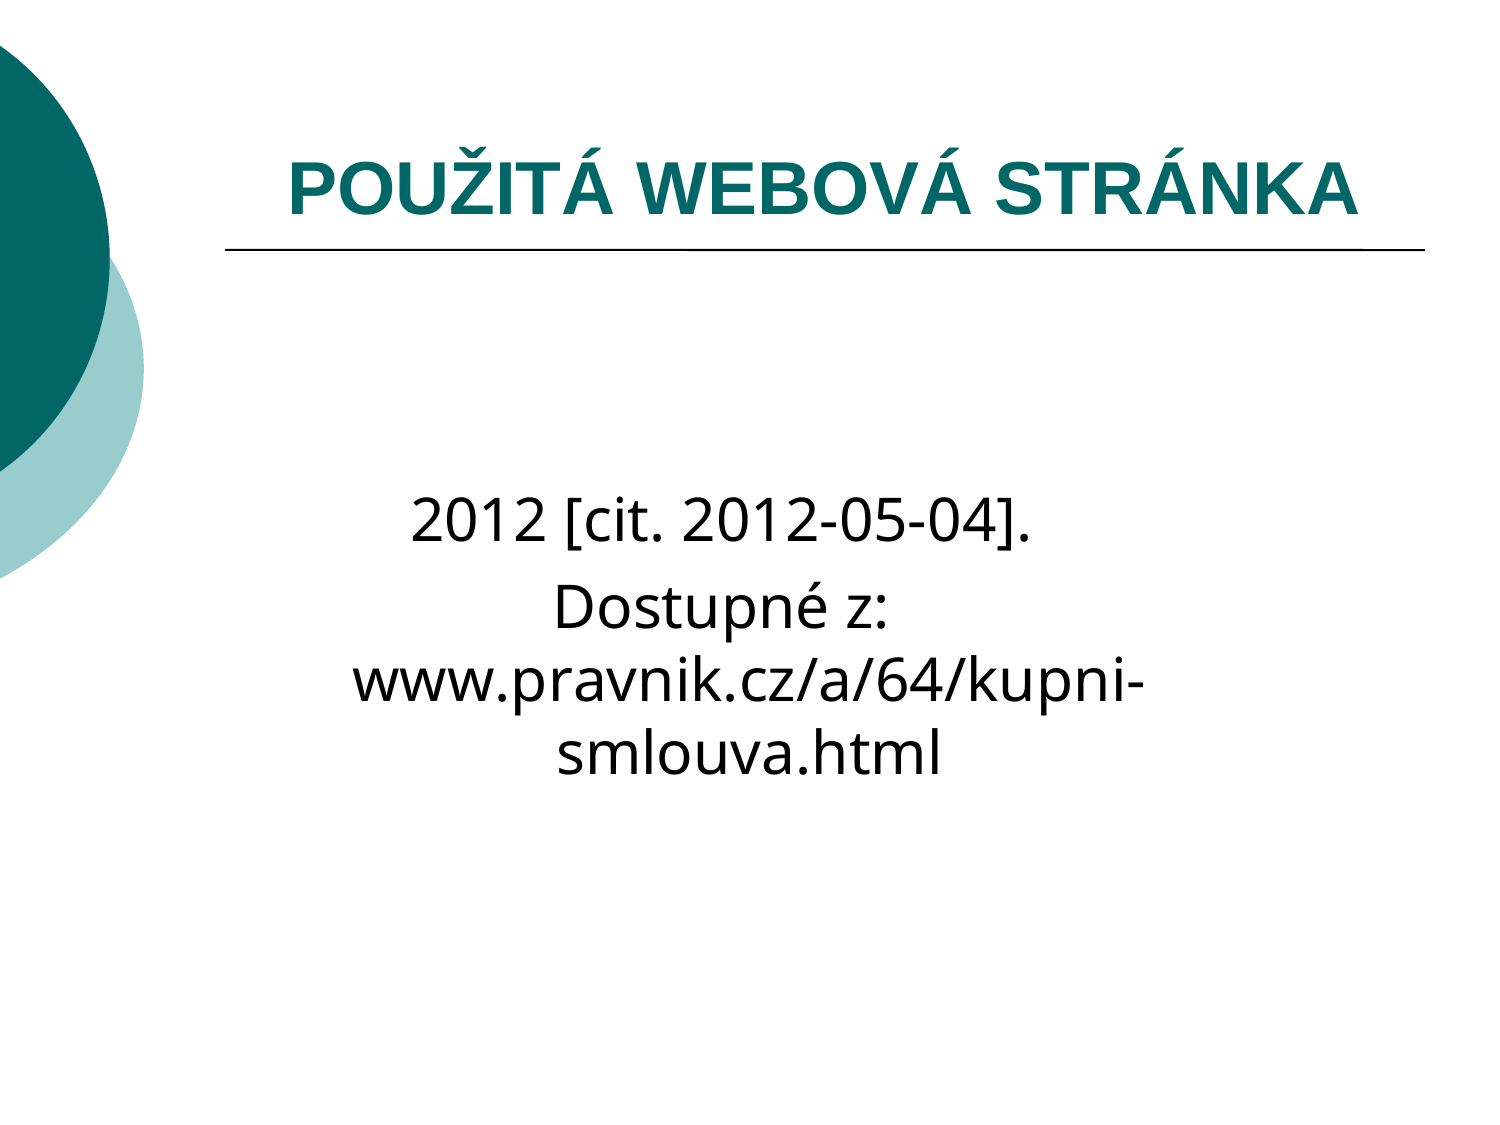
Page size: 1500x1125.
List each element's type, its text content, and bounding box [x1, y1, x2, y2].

list 2012 [cit. 2012-05-04]. Dostupné z: www.pravnik.cz/a/64/kupni-smlouva.html [224, 299, 1425, 975]
title POUŽITÁ WEBOVÁ STRÁNKA [224, 49, 1425, 237]
